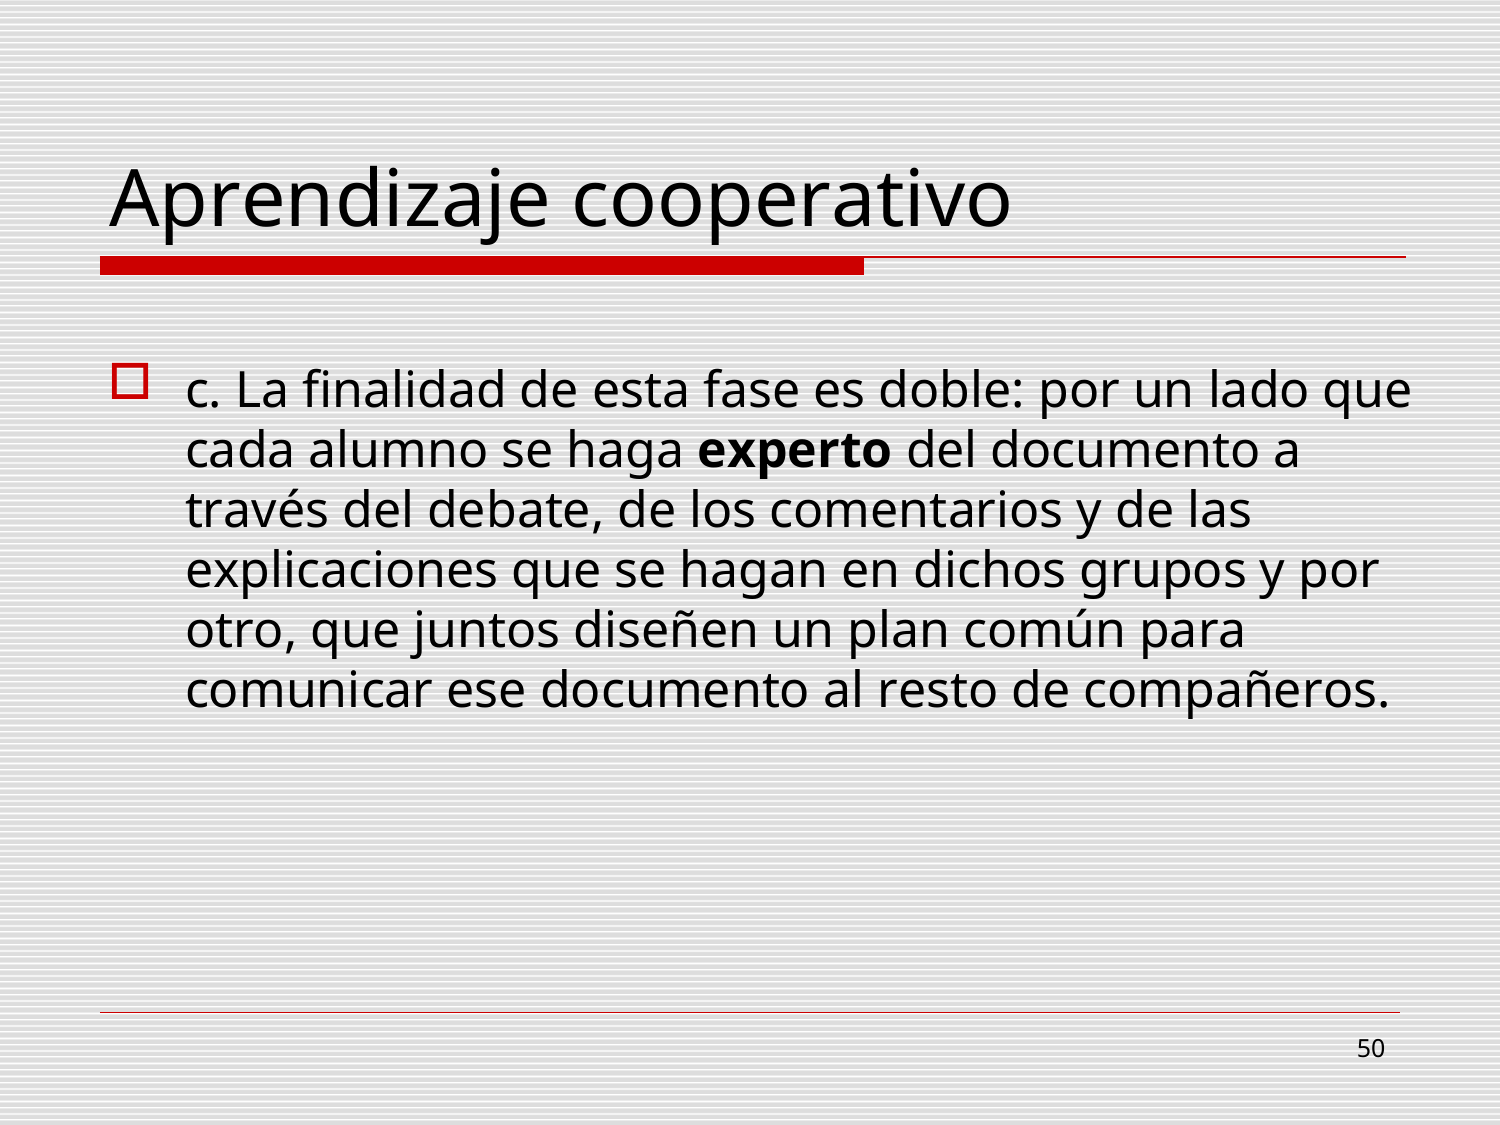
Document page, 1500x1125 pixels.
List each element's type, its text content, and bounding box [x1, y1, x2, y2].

text_box <número> [1074, 1024, 1401, 1103]
list c. La finalidad de esta fase es doble: por un lado que cada alumno se haga experto del documento a través del debate, de los comentarios y de las explicaciones que se hagan en dichos grupos y por otro, que juntos diseñen un plan común para comunicar ese documento al resto de compañeros. [92, 262, 1438, 788]
title Aprendizaje cooperativo [94, 49, 1407, 250]
picture [0, 0, 1500, 1125]
